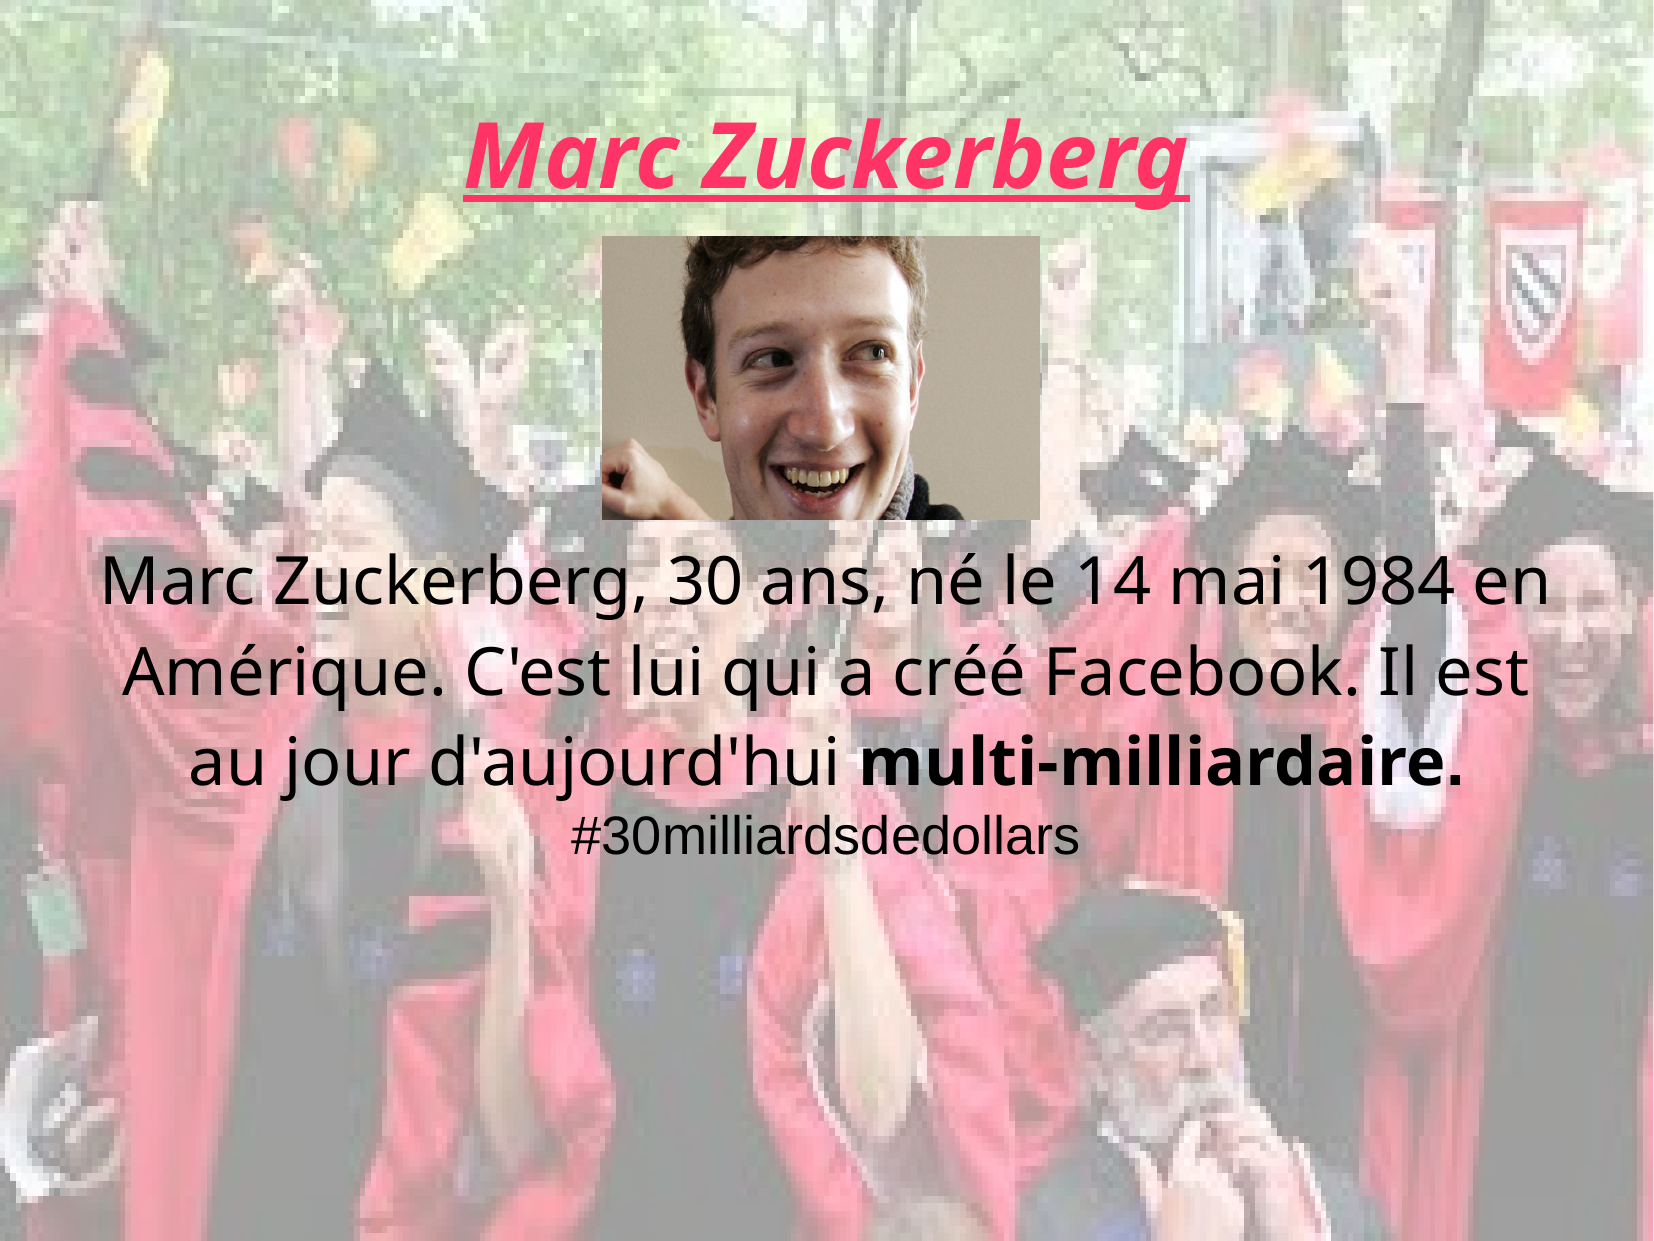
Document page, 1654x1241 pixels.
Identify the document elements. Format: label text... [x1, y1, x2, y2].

subtitle Marc Zuckerberg, 30 ans, né le 14 mai 1984 en Amérique. C'est lui qui a créé Facebook. Il est au jour d'aujourd'hui multi-milliardaire. #30milliardsdedollars [82, 290, 1571, 1109]
picture [0, 0, 1654, 1241]
title Marc Zuckerberg [82, 49, 1571, 257]
